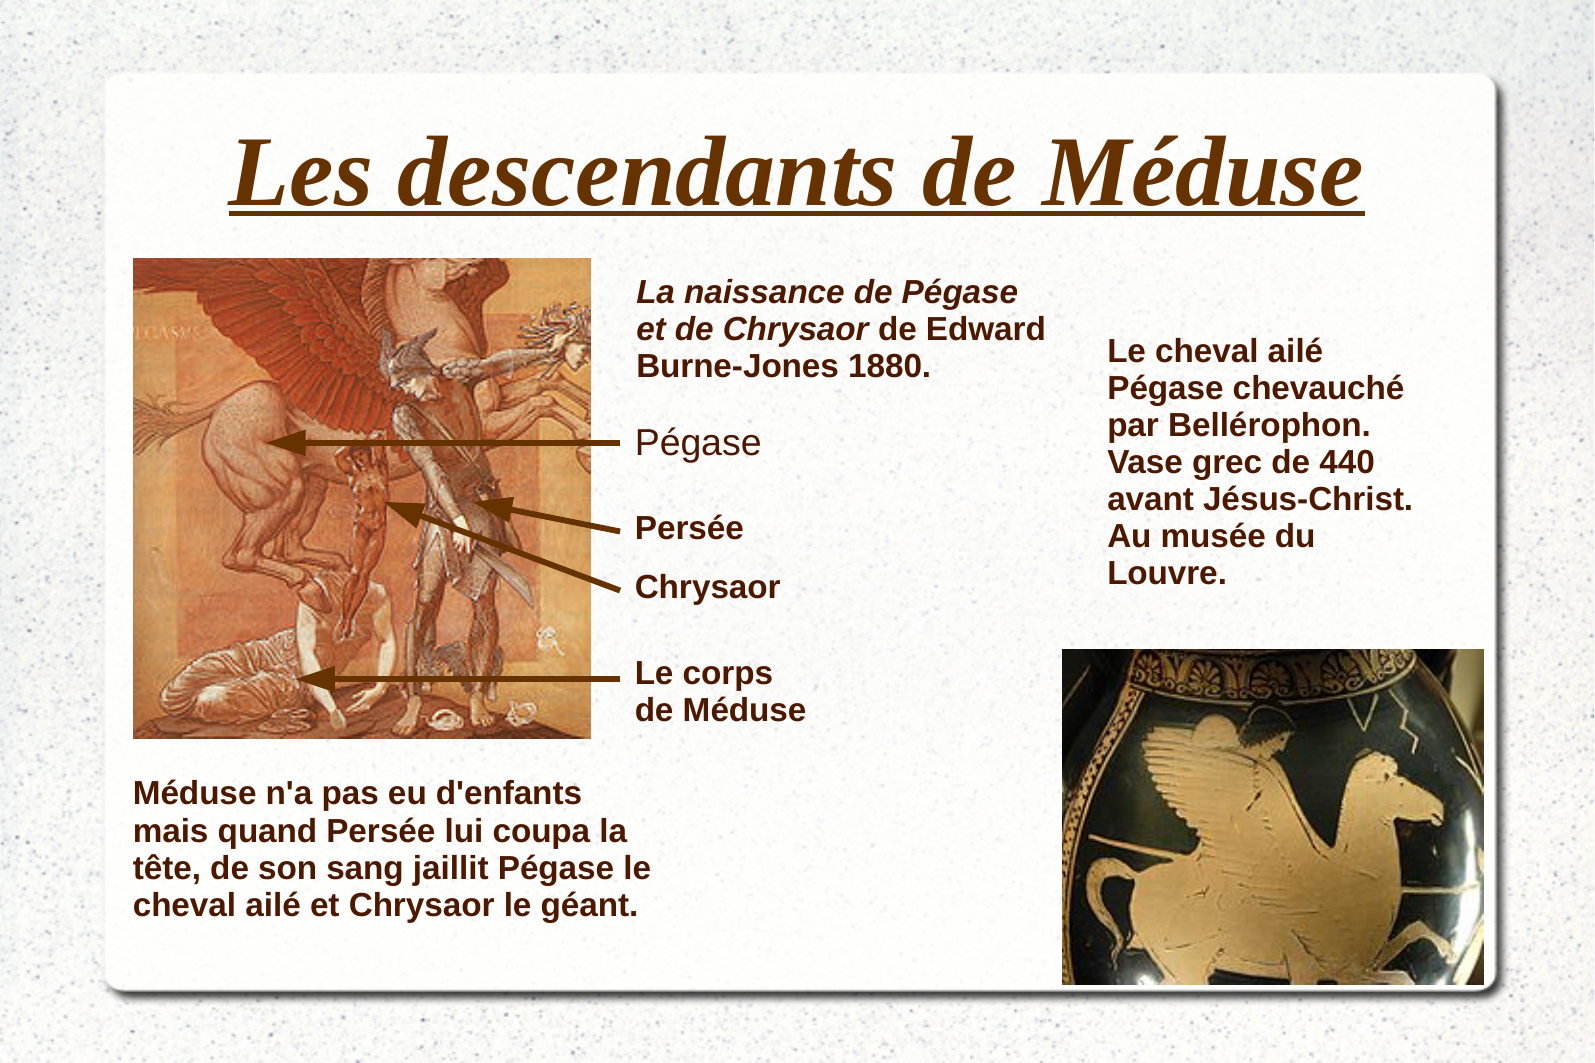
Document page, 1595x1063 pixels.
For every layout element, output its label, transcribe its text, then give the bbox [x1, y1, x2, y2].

text_box Persée [620, 501, 768, 556]
text_box Pégase [620, 414, 798, 472]
text_box Méduse n'a pas eu d'enfants mais quand Persée lui coupa la tête, de son sang jaillit Pégase le cheval ailé et Chrysaor le géant. [118, 767, 680, 936]
text_box Le corps de Méduse [620, 646, 827, 739]
picture [0, 0, 1595, 1063]
text_box Chrysaor [620, 561, 798, 615]
title Les descendants de Méduse [113, 82, 1481, 261]
text_box La naissance de Pégase et de Chrysaor de Edward Burne-Jones 1880. [621, 265, 1063, 395]
text_box Le cheval ailé Pégase chevauché par Bellérophon. Vase grec de 440 avant Jésus-Christ. Au musée du Louvre. [1092, 324, 1447, 608]
